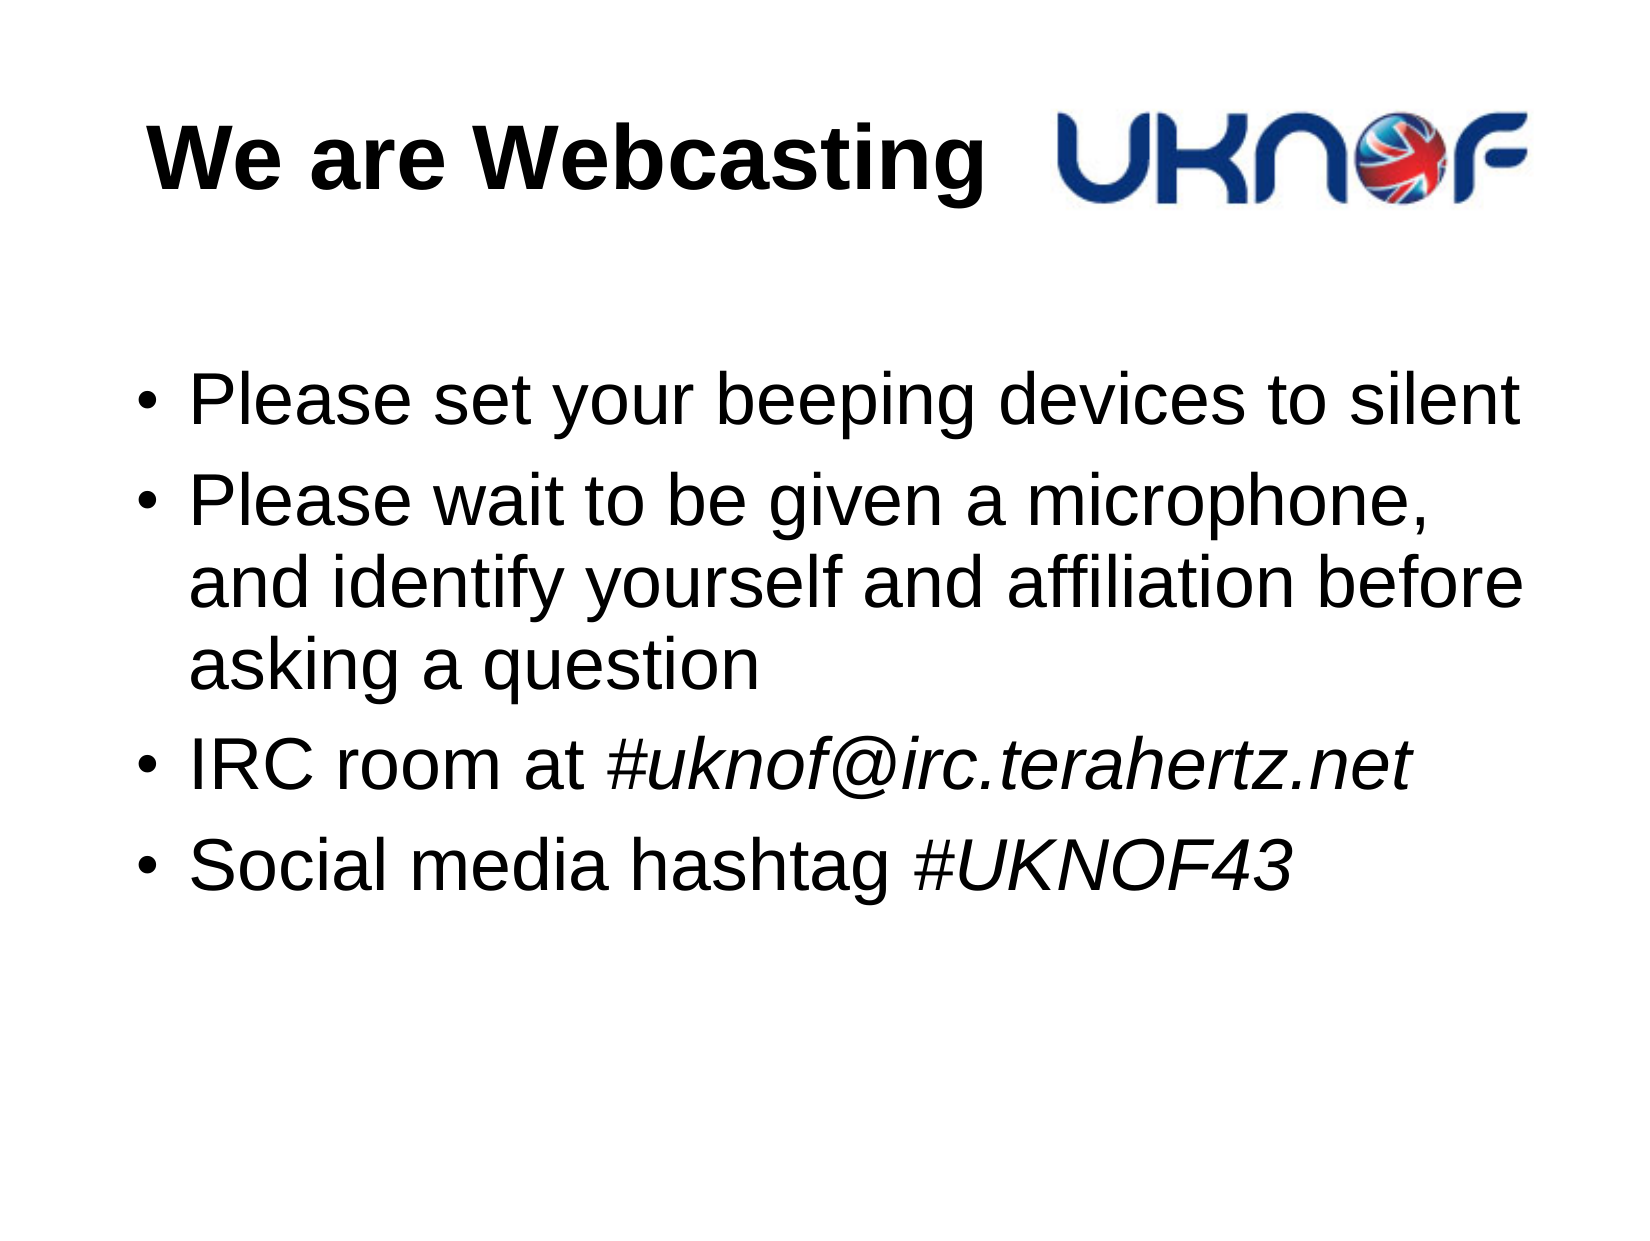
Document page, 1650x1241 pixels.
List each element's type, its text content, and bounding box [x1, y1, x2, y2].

picture [1050, 93, 1536, 225]
list Please set your beeping devices to silent Please wait to be given a microphone, and identify yourself and affiliation before asking a question IRC room at #uknof@irc.terahertz.net Social media hashtag #UKNOF43 [75, 358, 1576, 1090]
title We are Webcasting [123, 37, 1013, 279]
